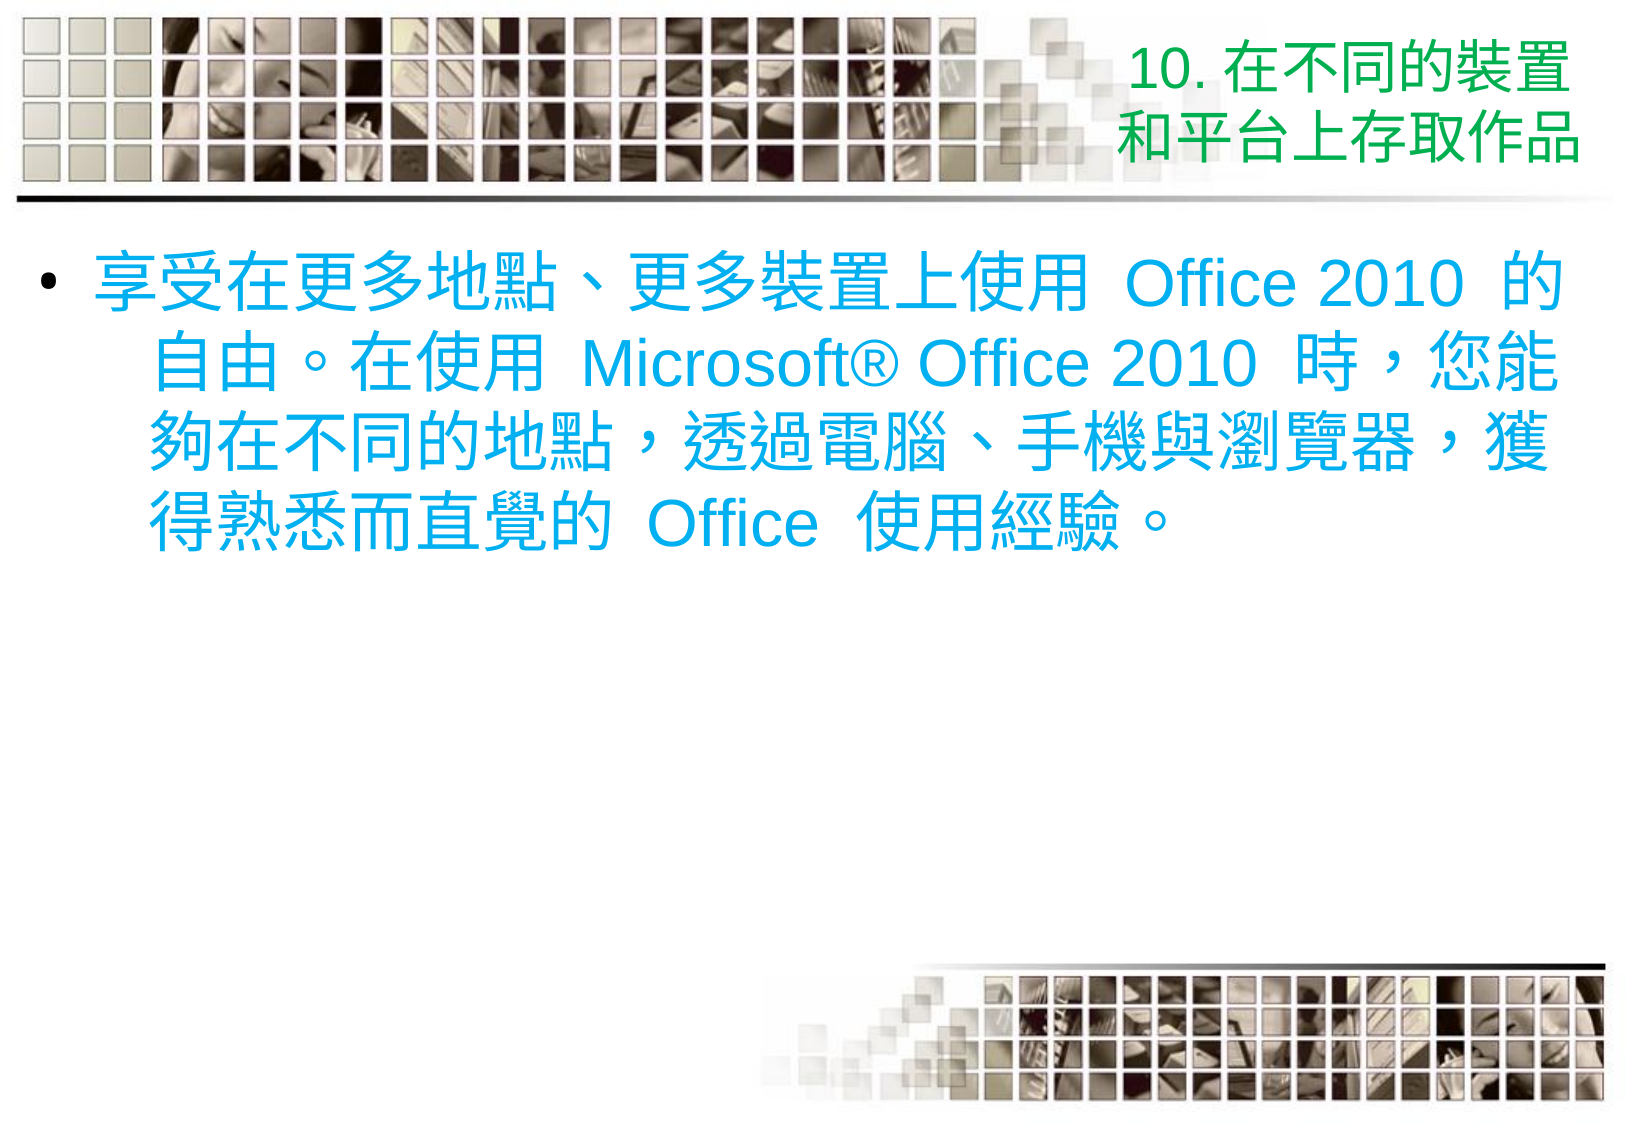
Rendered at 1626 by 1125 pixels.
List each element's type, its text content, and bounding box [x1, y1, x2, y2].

title 10.在不同的裝置和平台上存取作品 [1096, 19, 1604, 183]
list 享受在更多地點、更多裝置上使用 Office 2010 的自由。在使用 Microsoft® Office 2010 時，您能夠在不同的地點，透過電腦、手機與瀏覽器，獲得熟悉而直覺的 Office 使用經驗。 [21, 231, 1604, 941]
